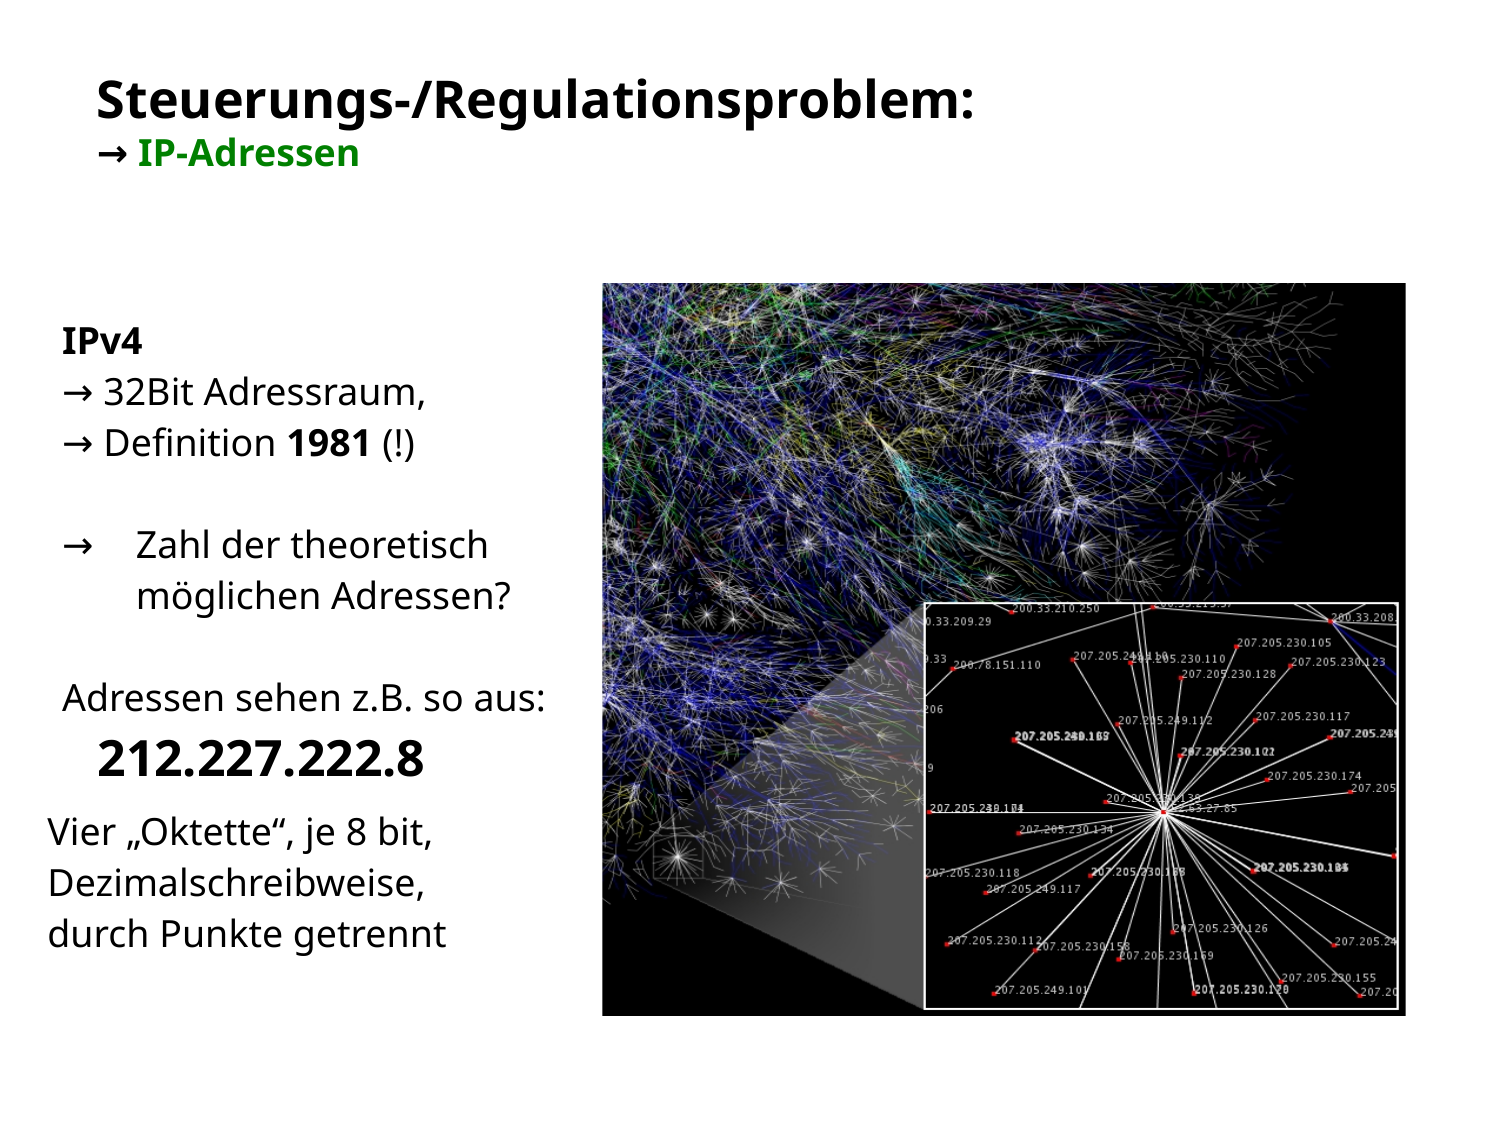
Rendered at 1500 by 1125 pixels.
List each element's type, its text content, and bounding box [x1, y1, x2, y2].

text_box IPv4 → 32Bit Adressraum, → Definition 1981 (!) → Zahl der theoretisch möglichen Adressen? Adressen sehen z.B. so aus: [47, 307, 591, 833]
text_box Steuerungs-/Regulationsproblem: → IP-Adressen [82, 58, 1407, 181]
text_box Vier „Oktette“, je 8 bit, Dezimalschreibweise, durch Punkte getrennt [32, 798, 462, 967]
picture [602, 283, 1406, 1016]
text_box 212.227.222.8 [82, 715, 459, 798]
